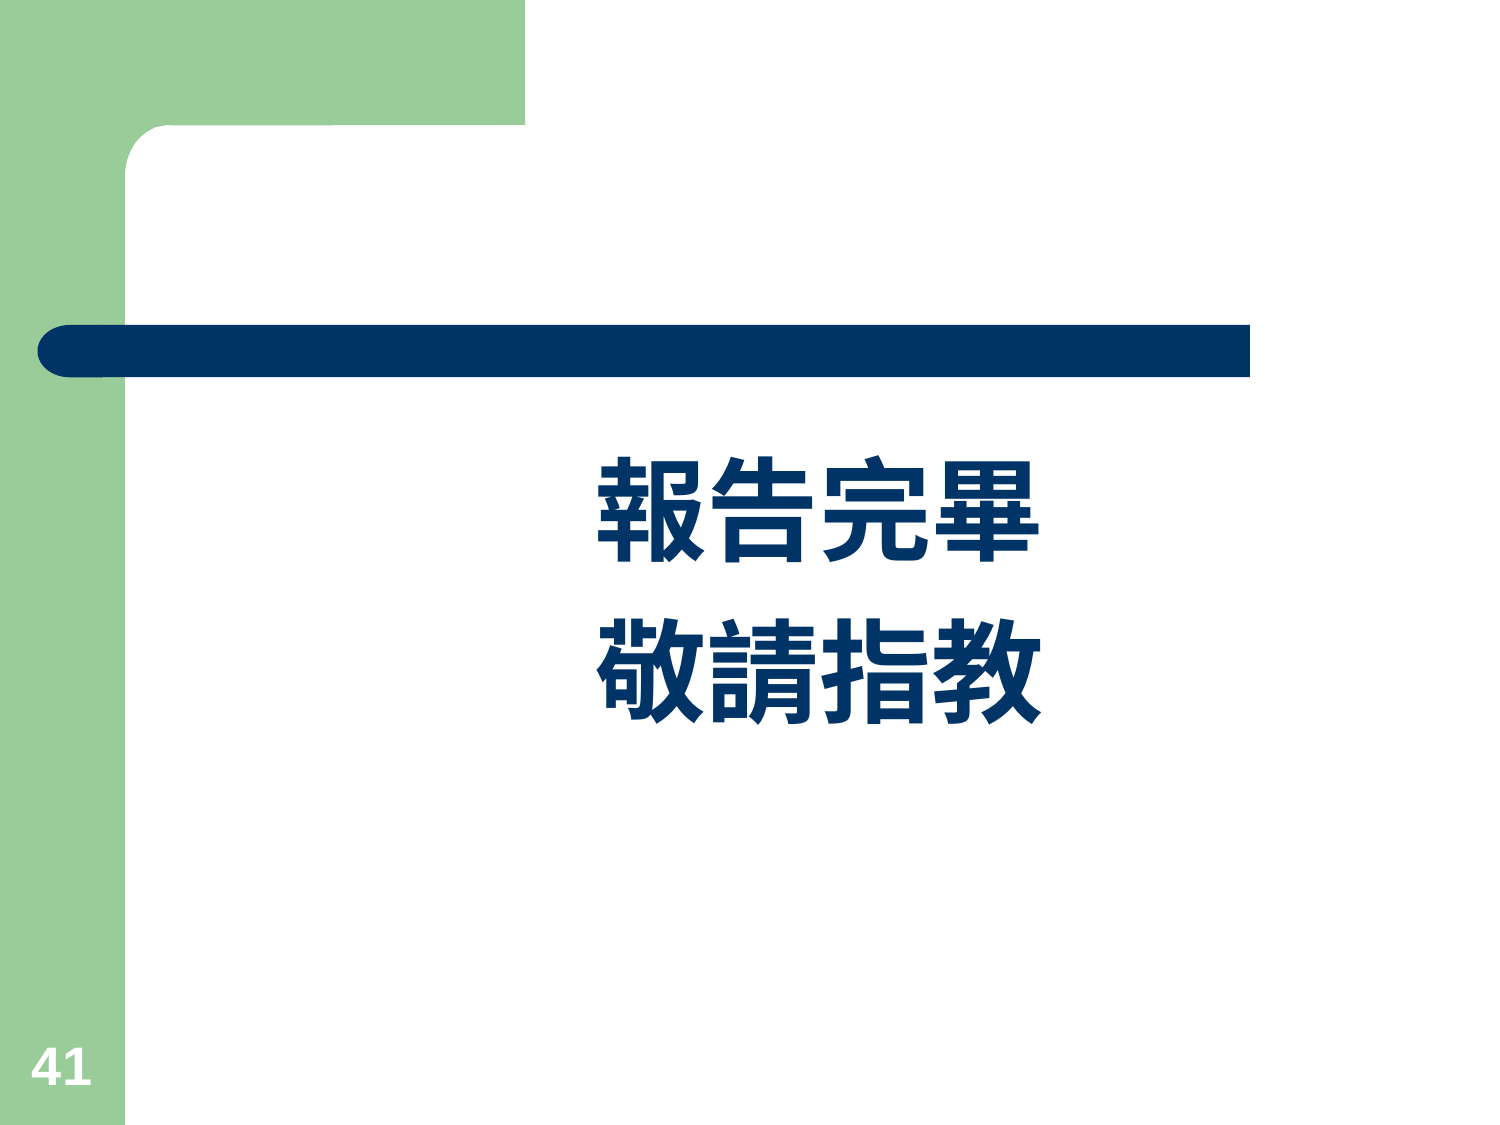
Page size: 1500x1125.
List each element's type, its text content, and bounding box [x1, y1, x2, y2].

text_box [13, 1023, 111, 1105]
list 報告完畢 敬請指教 [289, 432, 1294, 905]
